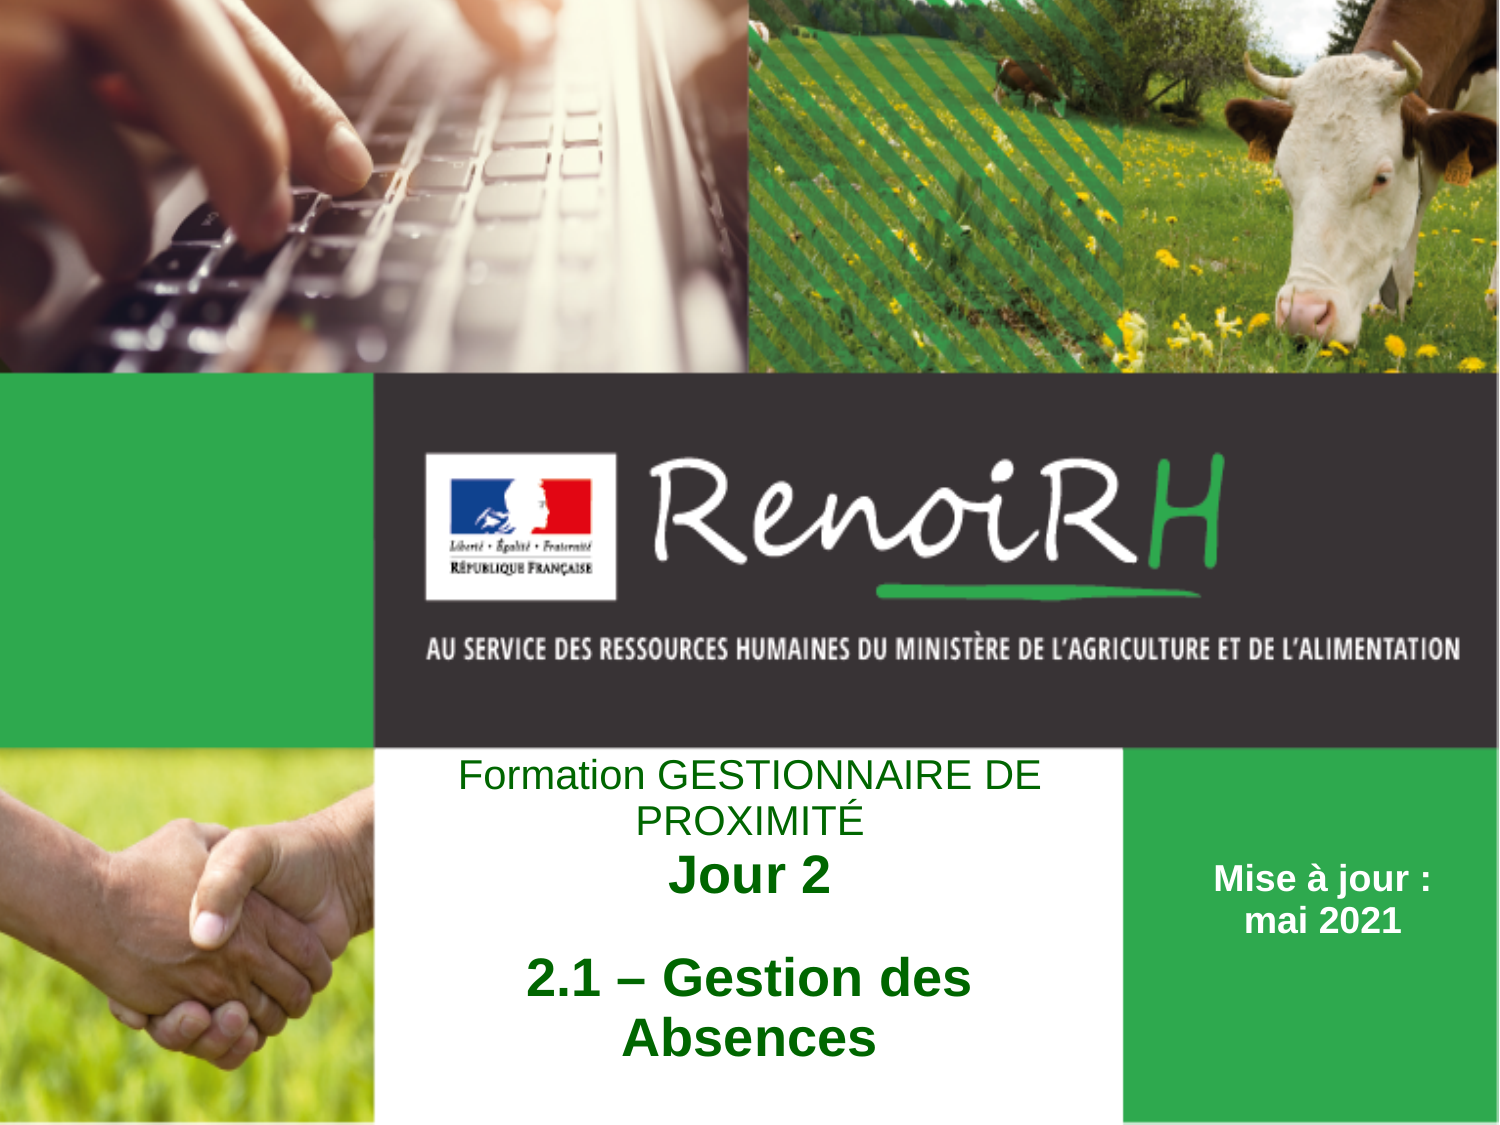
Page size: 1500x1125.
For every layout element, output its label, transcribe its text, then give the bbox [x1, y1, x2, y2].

text_box Mise à jour : mai 2021 [1169, 850, 1477, 957]
text_box Formation GESTIONNAIRE DE PROXIMITÉ Jour 2 2.1 – Gestion des Absences [377, 744, 1123, 1125]
picture [0, 0, 1499, 1125]
